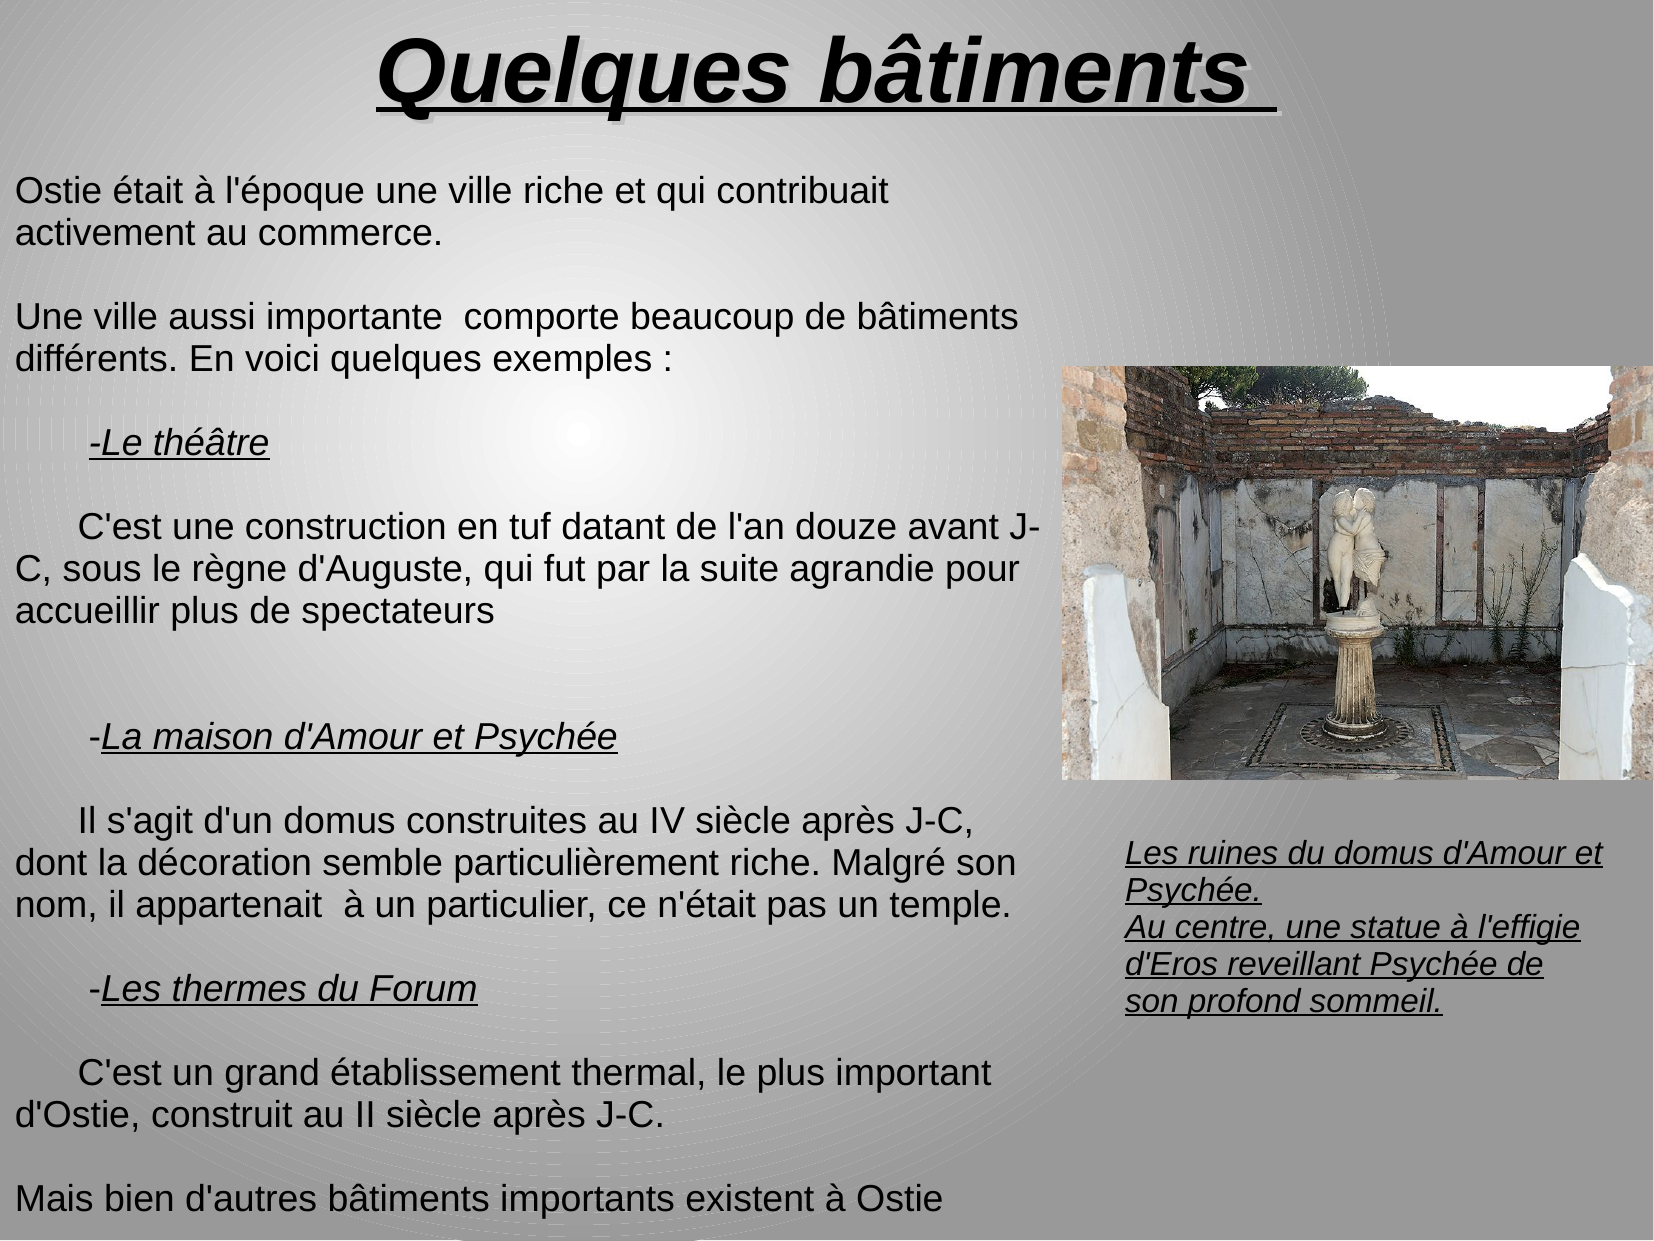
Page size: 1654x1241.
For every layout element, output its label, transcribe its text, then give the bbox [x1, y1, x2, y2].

picture [1062, 366, 1654, 780]
text_box Les ruines du domus d'Amour et Psychée. Au centre, une statue à l'effigie d'Eros reveillant Psychée de son profond sommeil. [1110, 826, 1619, 1027]
text_box Quelques bâtiments [0, 11, 1654, 130]
text_box Ostie était à l'époque une ville riche et qui contribuait activement au commerce. Une ville aussi importante comporte beaucoup de bâtiments différents. En voici quelques exemples : -Le théâtre C'est une construction en tuf datant de l'an douze avant J-C, sous le règne d'Auguste, qui fut par la suite agrandie pour accueillir plus de spectateurs -La maison d'Amour et Psychée Il s'agit d'un domus construites au IV siècle après J-C, dont la décoration semble particulièrement riche. Malgré son nom, il appartenait à un particulier, ce n'était pas un temple. -Les thermes du Forum C'est un grand établissement thermal, le plus important d'Ostie, construit au II siècle après J-C. Mais bien d'autres bâtiments importants existent à Ostie [0, 162, 1063, 1229]
